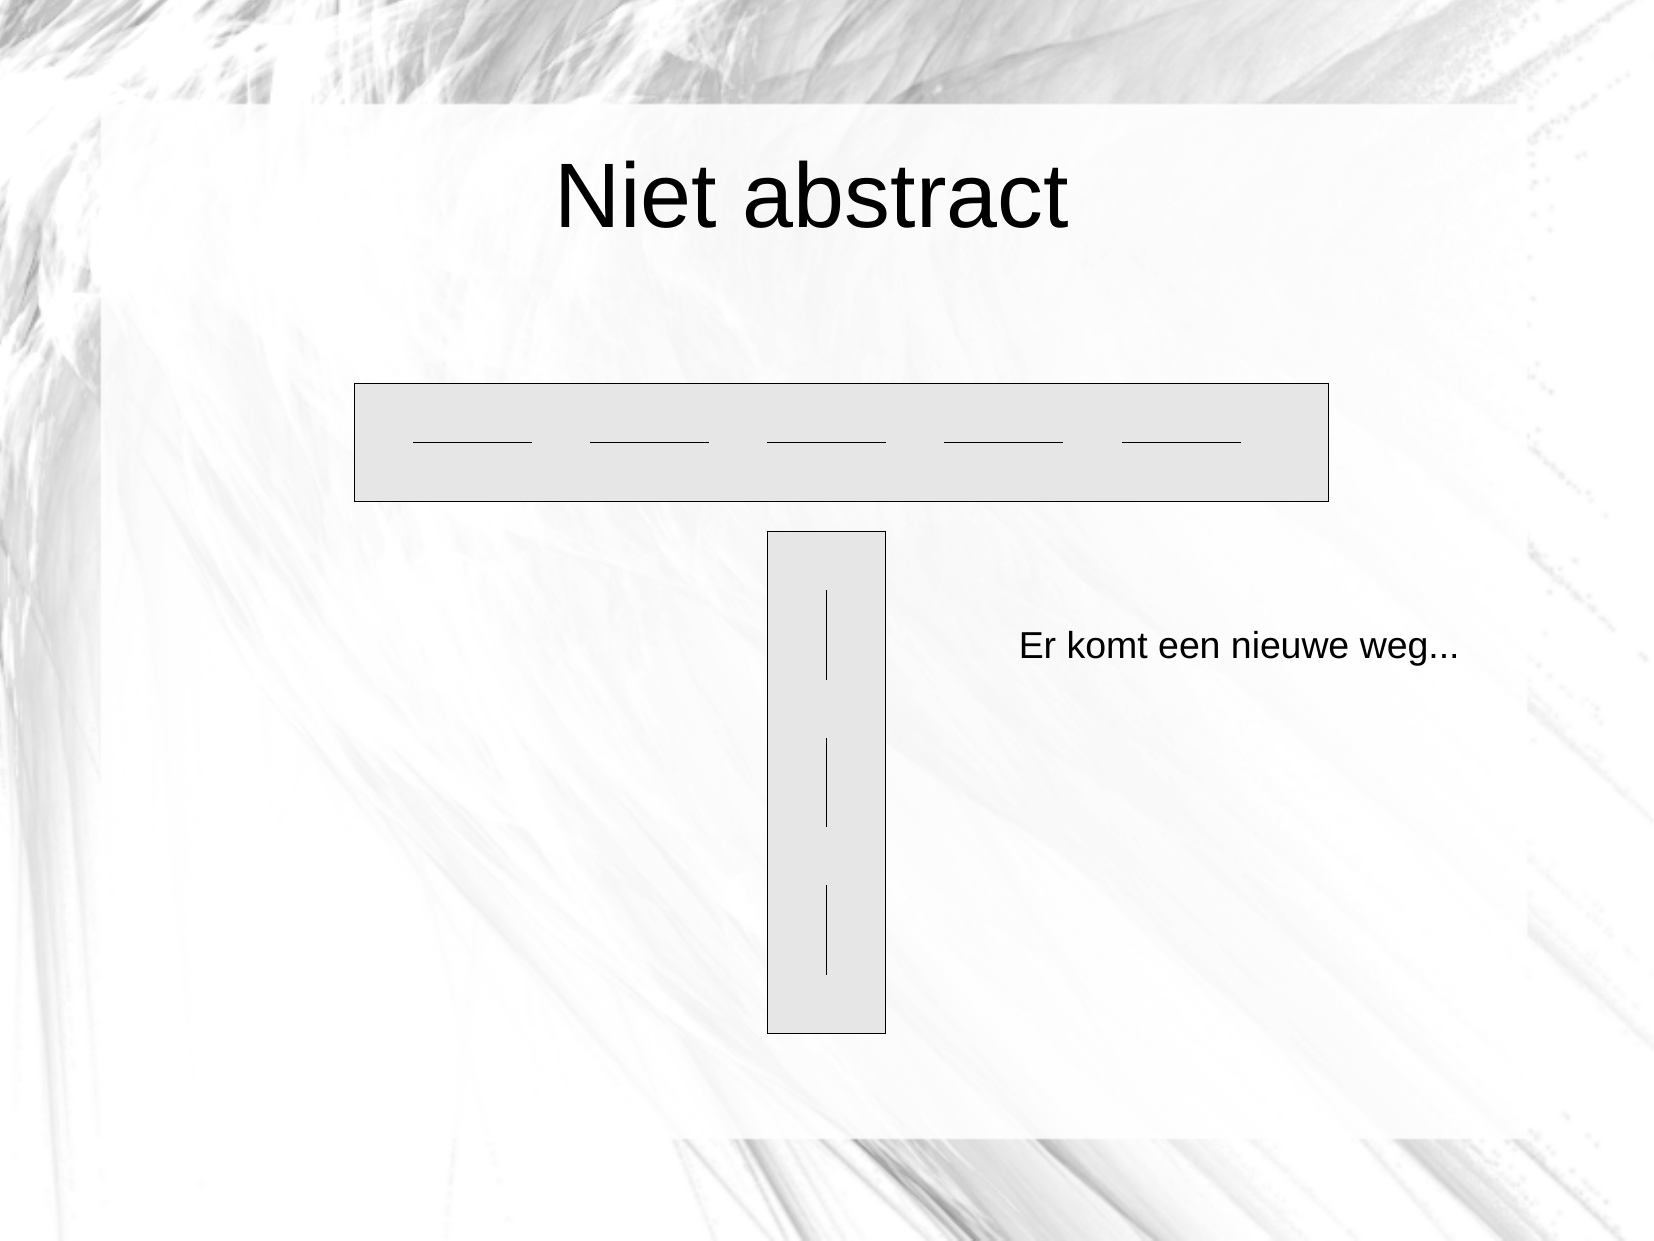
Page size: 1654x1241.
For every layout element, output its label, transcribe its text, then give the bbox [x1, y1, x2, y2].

text_box [354, 383, 1329, 502]
title Niet abstract [118, 112, 1506, 281]
text_box Er komt een nieuwe weg... [1003, 617, 1477, 674]
picture [0, 0, 1654, 1241]
text_box [767, 531, 886, 1034]
